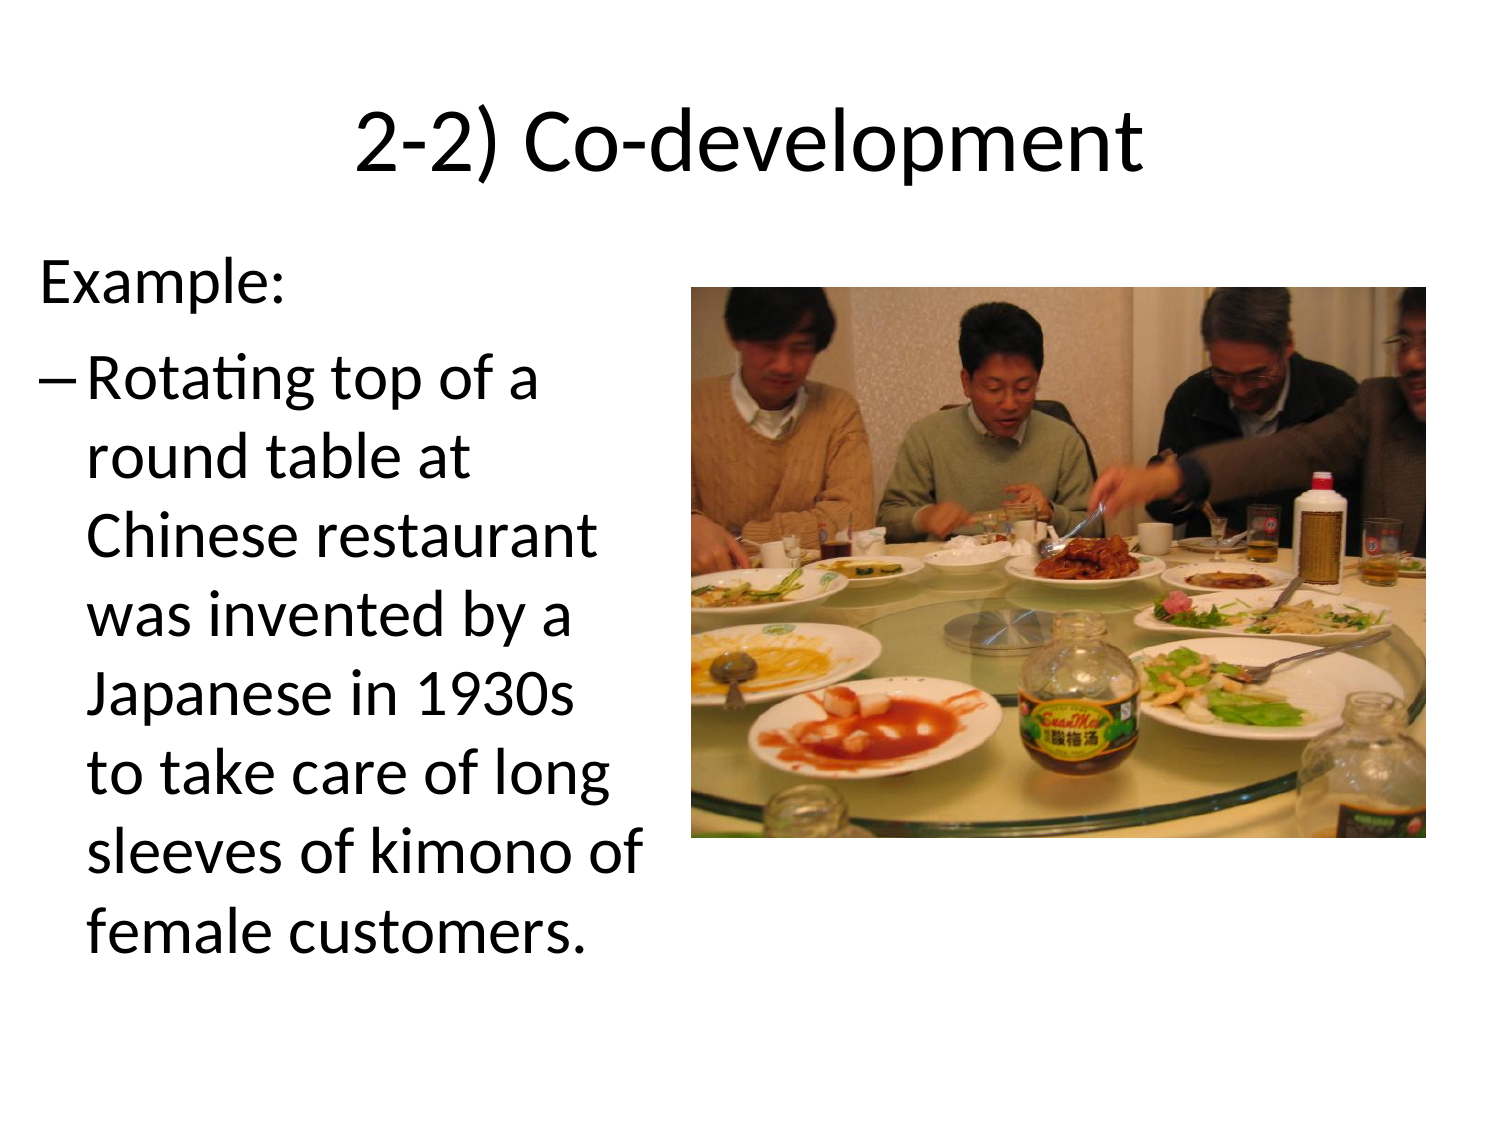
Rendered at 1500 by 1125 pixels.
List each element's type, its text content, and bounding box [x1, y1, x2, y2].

list Example: Rotating top of a round table at Chinese restaurant was invented by a Japanese in 1930s to take care of long sleeves of kimono of female customers. [0, 232, 663, 1125]
picture [691, 287, 1426, 838]
title 2-2) Co-development [75, 45, 1426, 233]
